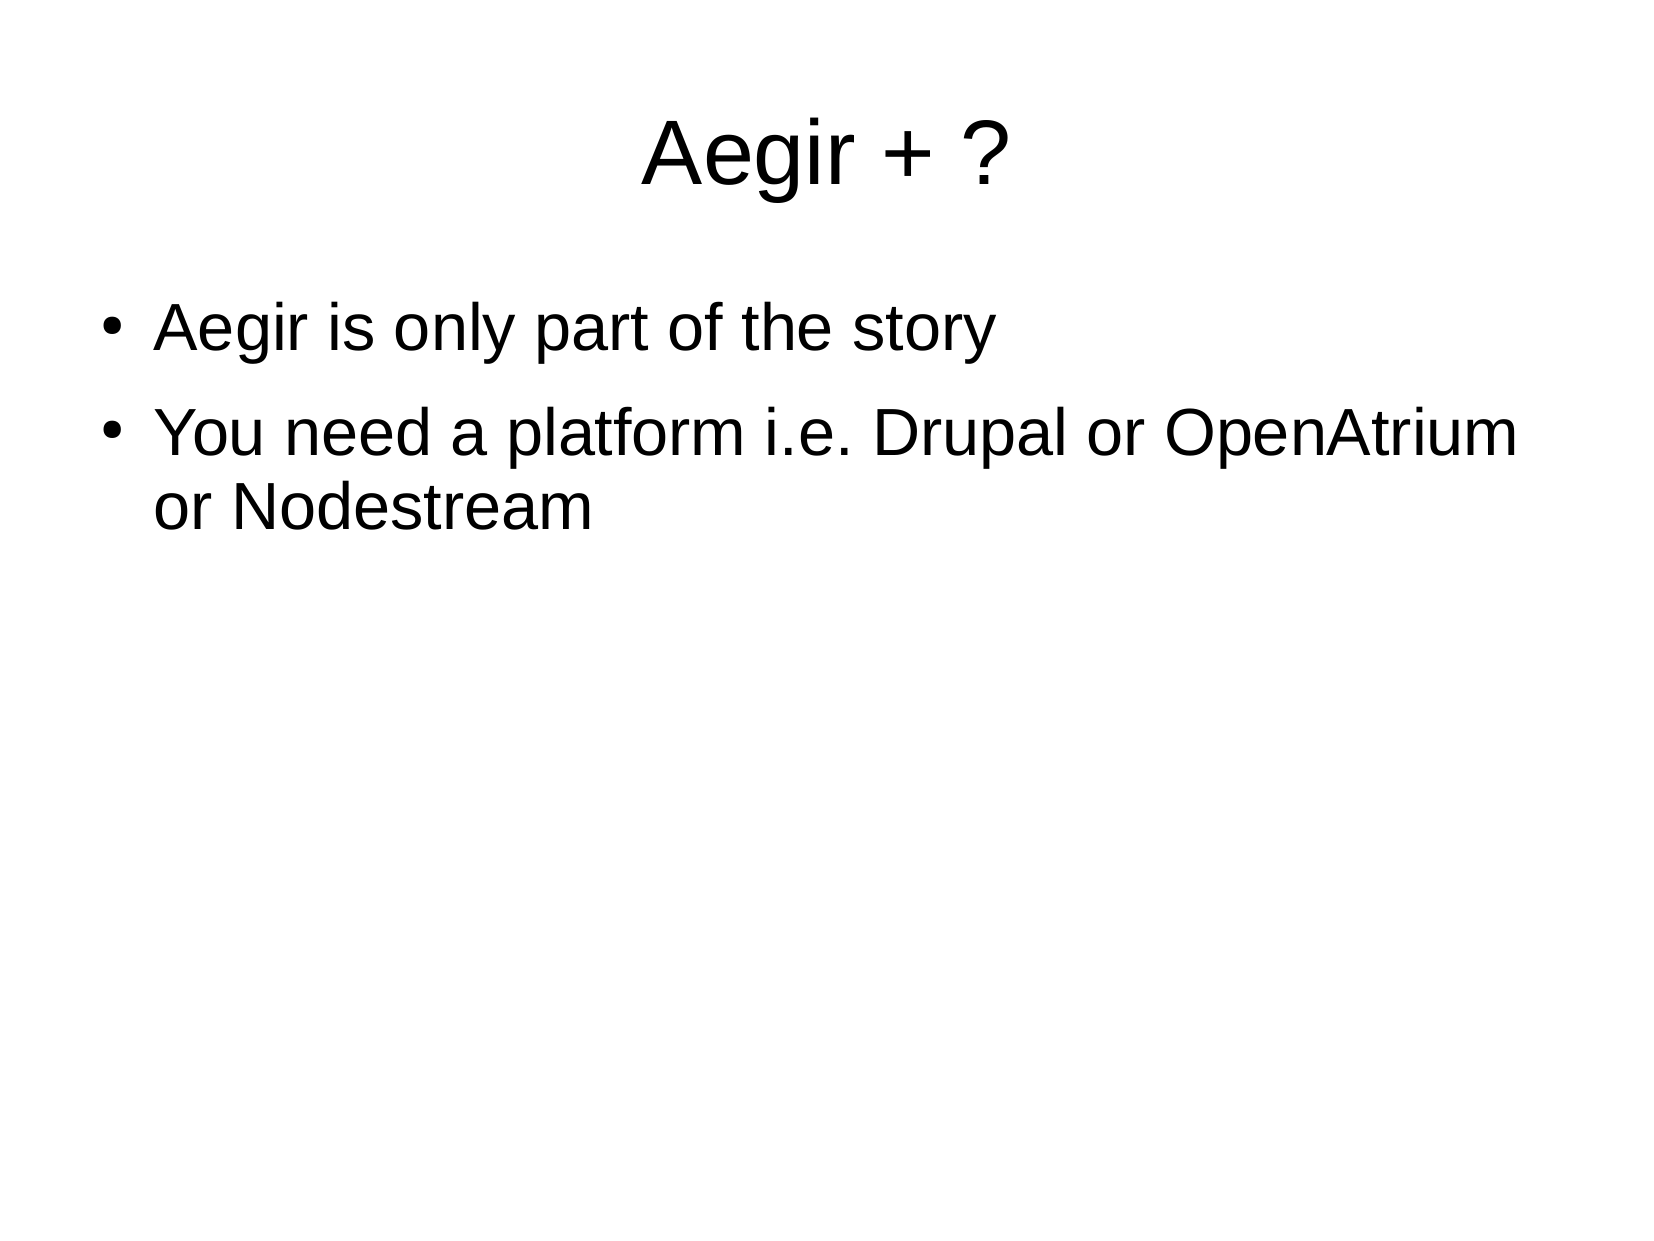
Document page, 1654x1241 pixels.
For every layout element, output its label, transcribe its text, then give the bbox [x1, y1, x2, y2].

list Aegir is only part of the story You need a platform i.e. Drupal or OpenAtrium or Nodestream [82, 290, 1571, 1109]
title Aegir + ? [82, 56, 1571, 250]
